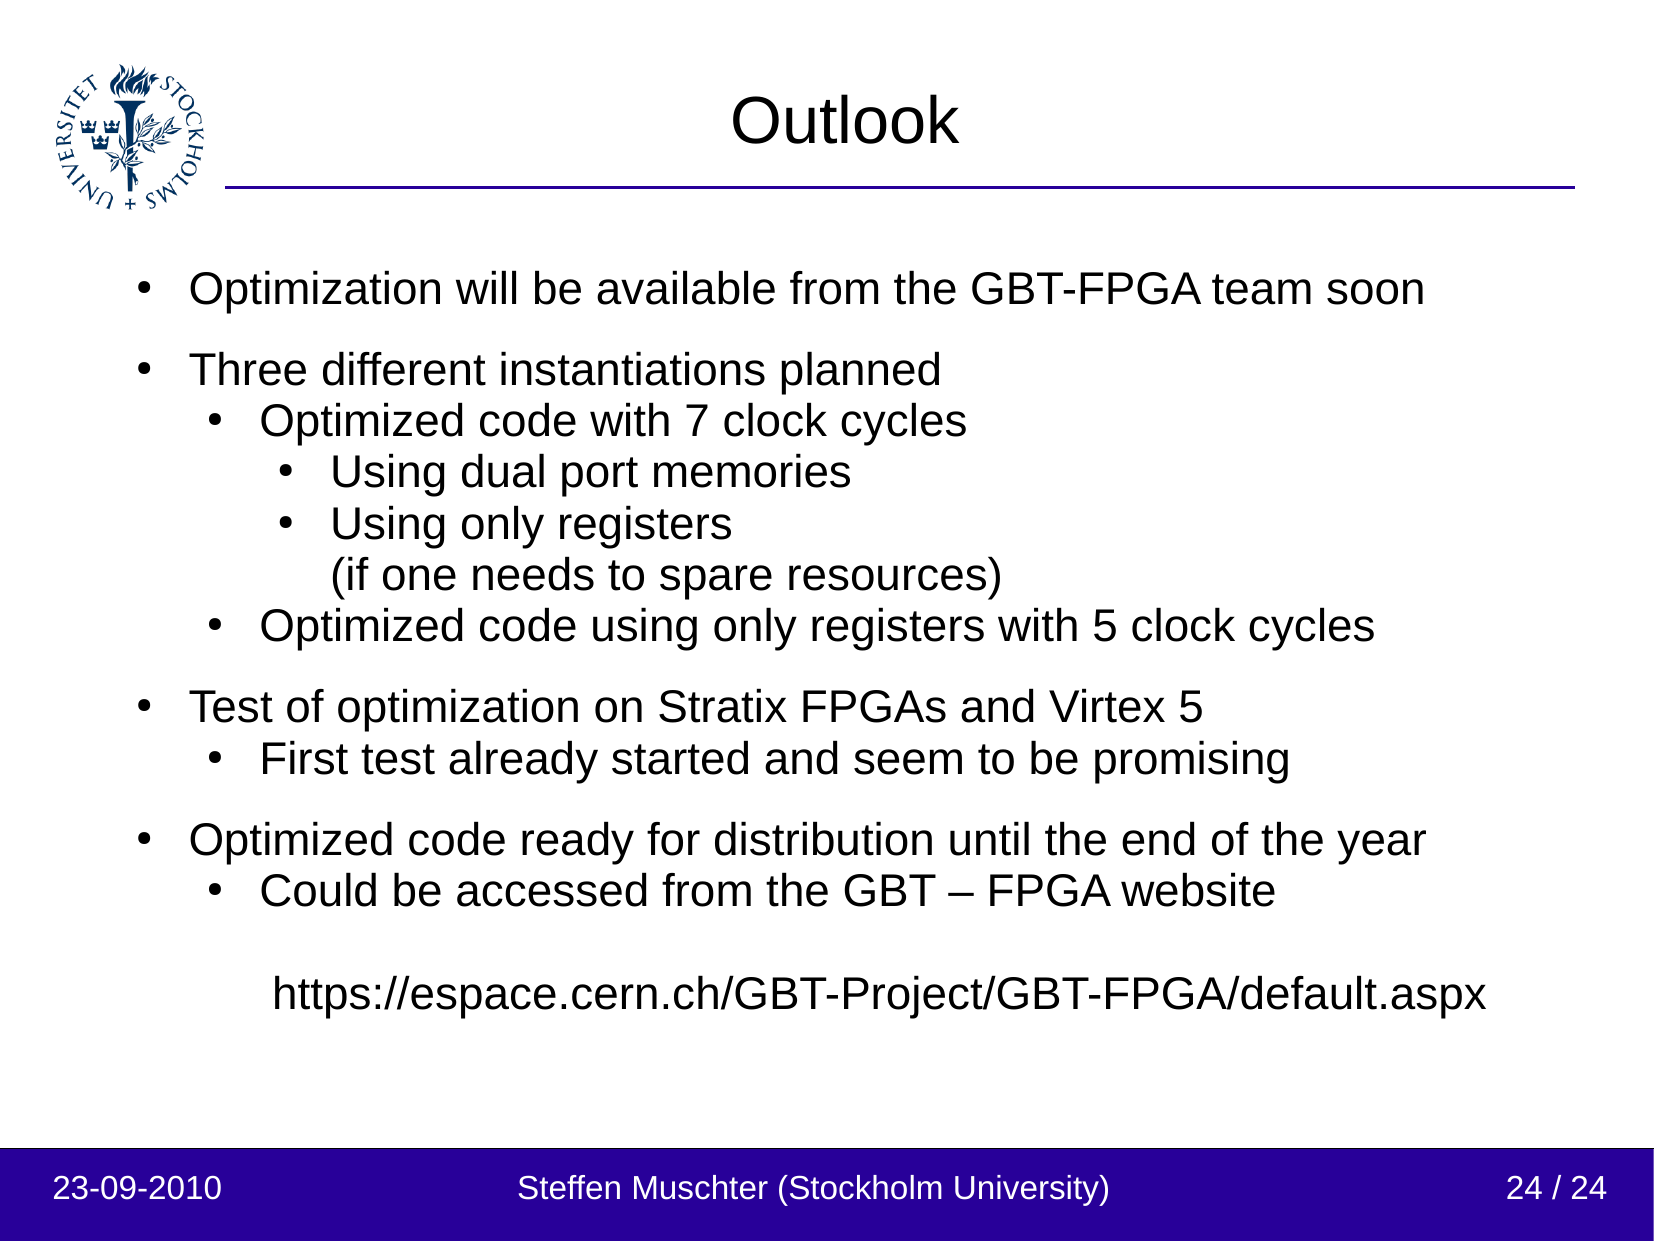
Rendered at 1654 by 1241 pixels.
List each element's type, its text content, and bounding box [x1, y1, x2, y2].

text_box Outlook [715, 75, 976, 166]
picture [54, 64, 212, 215]
text_box 24 / 24 [1403, 1162, 1623, 1215]
text_box Optimization will be available from the GBT-FPGA team soon Three different instantiations planned Optimized code with 7 clock cycles Using dual port memories Using only registers (if one needs to spare resources) Optimized code using only registers with 5 clock cycles Test of optimization on Stratix FPGAs and Virtex 5 First test already started and seem to be promising Optimized code ready for distribution until the end of the year Could be accessed from the GBT – FPGA website https://espace.cern.ch/GBT-Project/GBT-FPGA/default.aspx [121, 255, 1576, 1027]
